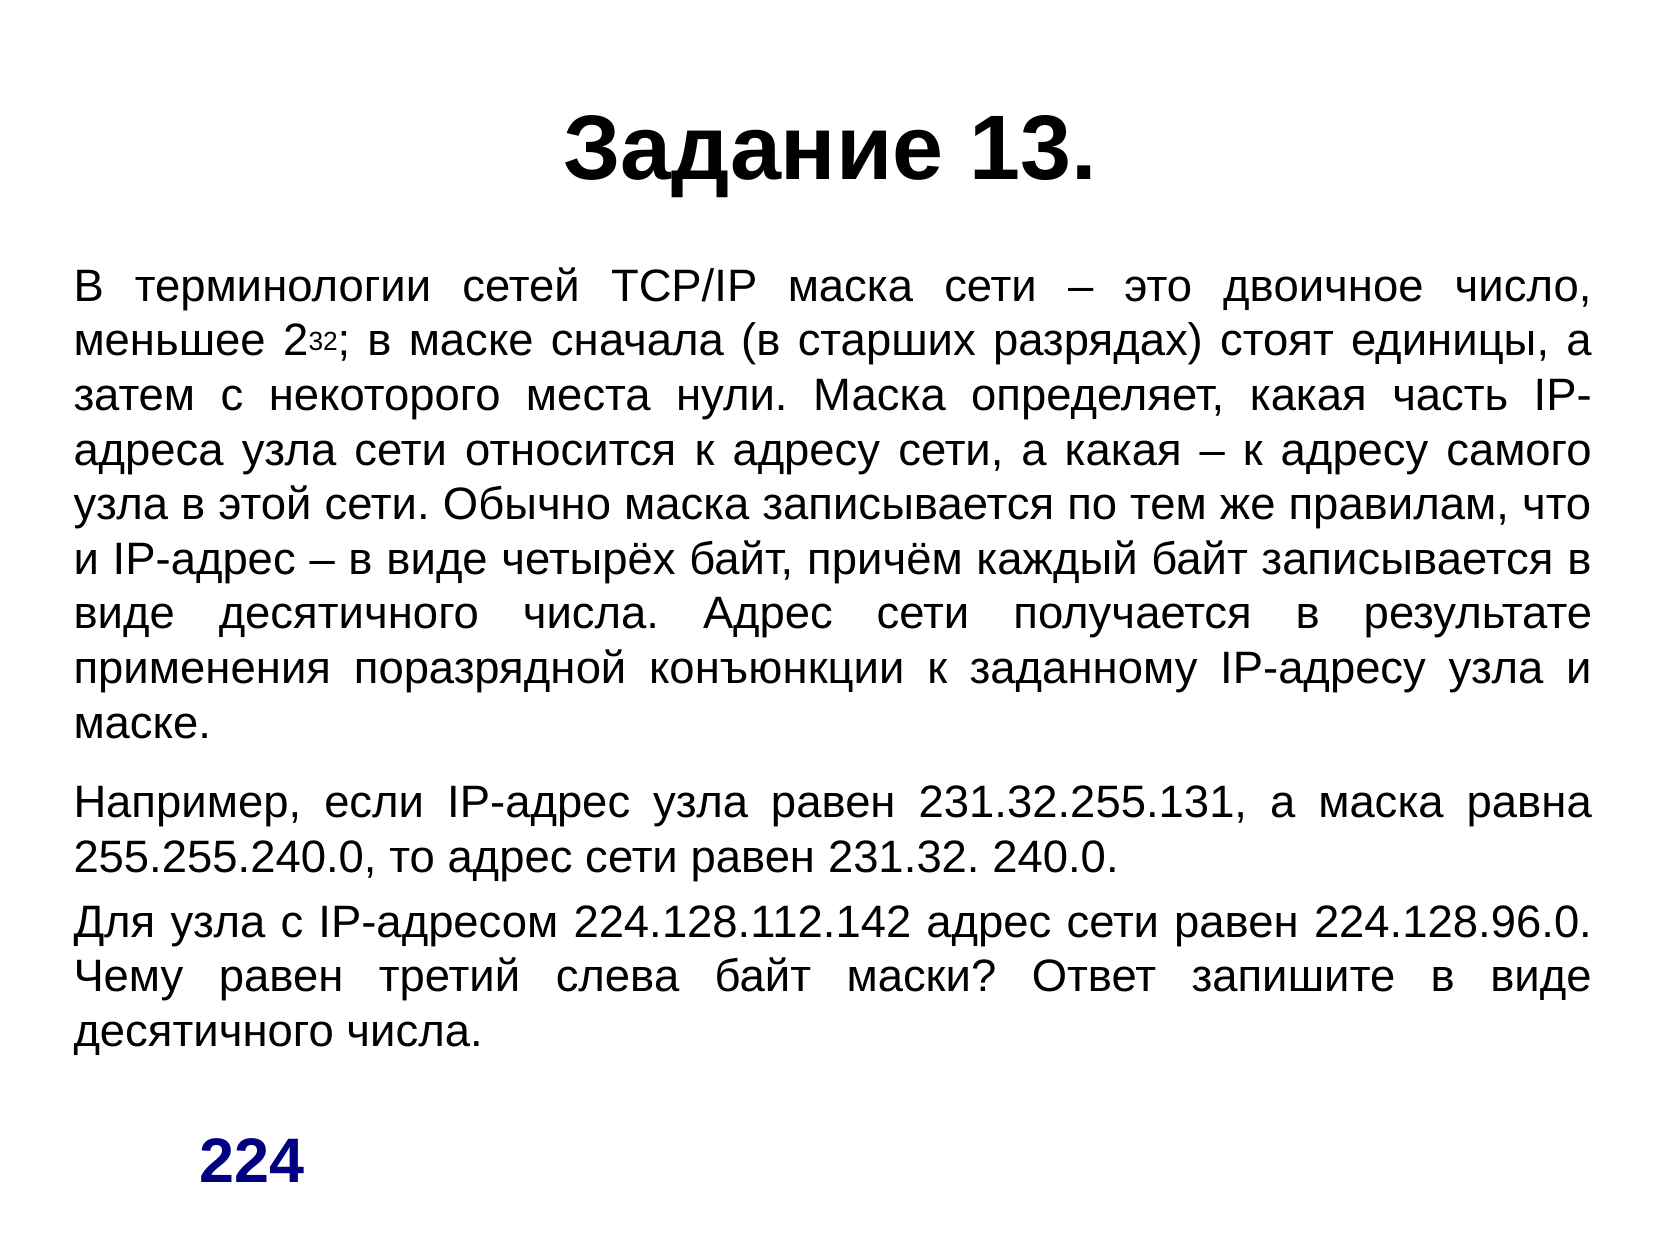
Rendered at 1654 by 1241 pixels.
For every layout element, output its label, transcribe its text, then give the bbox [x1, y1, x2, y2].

title Задание 13. [82, 68, 1571, 248]
list В терминологии сетей TCP/IP маска сети – это двоичное число, меньшее 232; в маске сначала (в старших разрядах) стоят единицы, а затем с некоторого места нули. Маска определяет, какая часть IP-адреса узла сети относится к адресу сети, а какая – к адресу самого узла в этой сети. Обычно маска записывается по тем же правилам, что и IP-адрес – в виде четырёх байт, причём каждый байт записывается в виде десятичного числа. Адрес сети получается в результате применения поразрядной конъюнкции к заданному IP-адресу узла и маске. Например, если IP-адрес узла равен 231.32.255.131, а маска равна 255.255.240.0, то адрес сети равен 231.32. 240.0. Для узла с IP-адресом 224.128.112.142 адрес сети равен 224.128.96.0. Чему равен третий слева байт маски? Ответ запишите в виде десятичного числа. 224 [58, 248, 1609, 1205]
